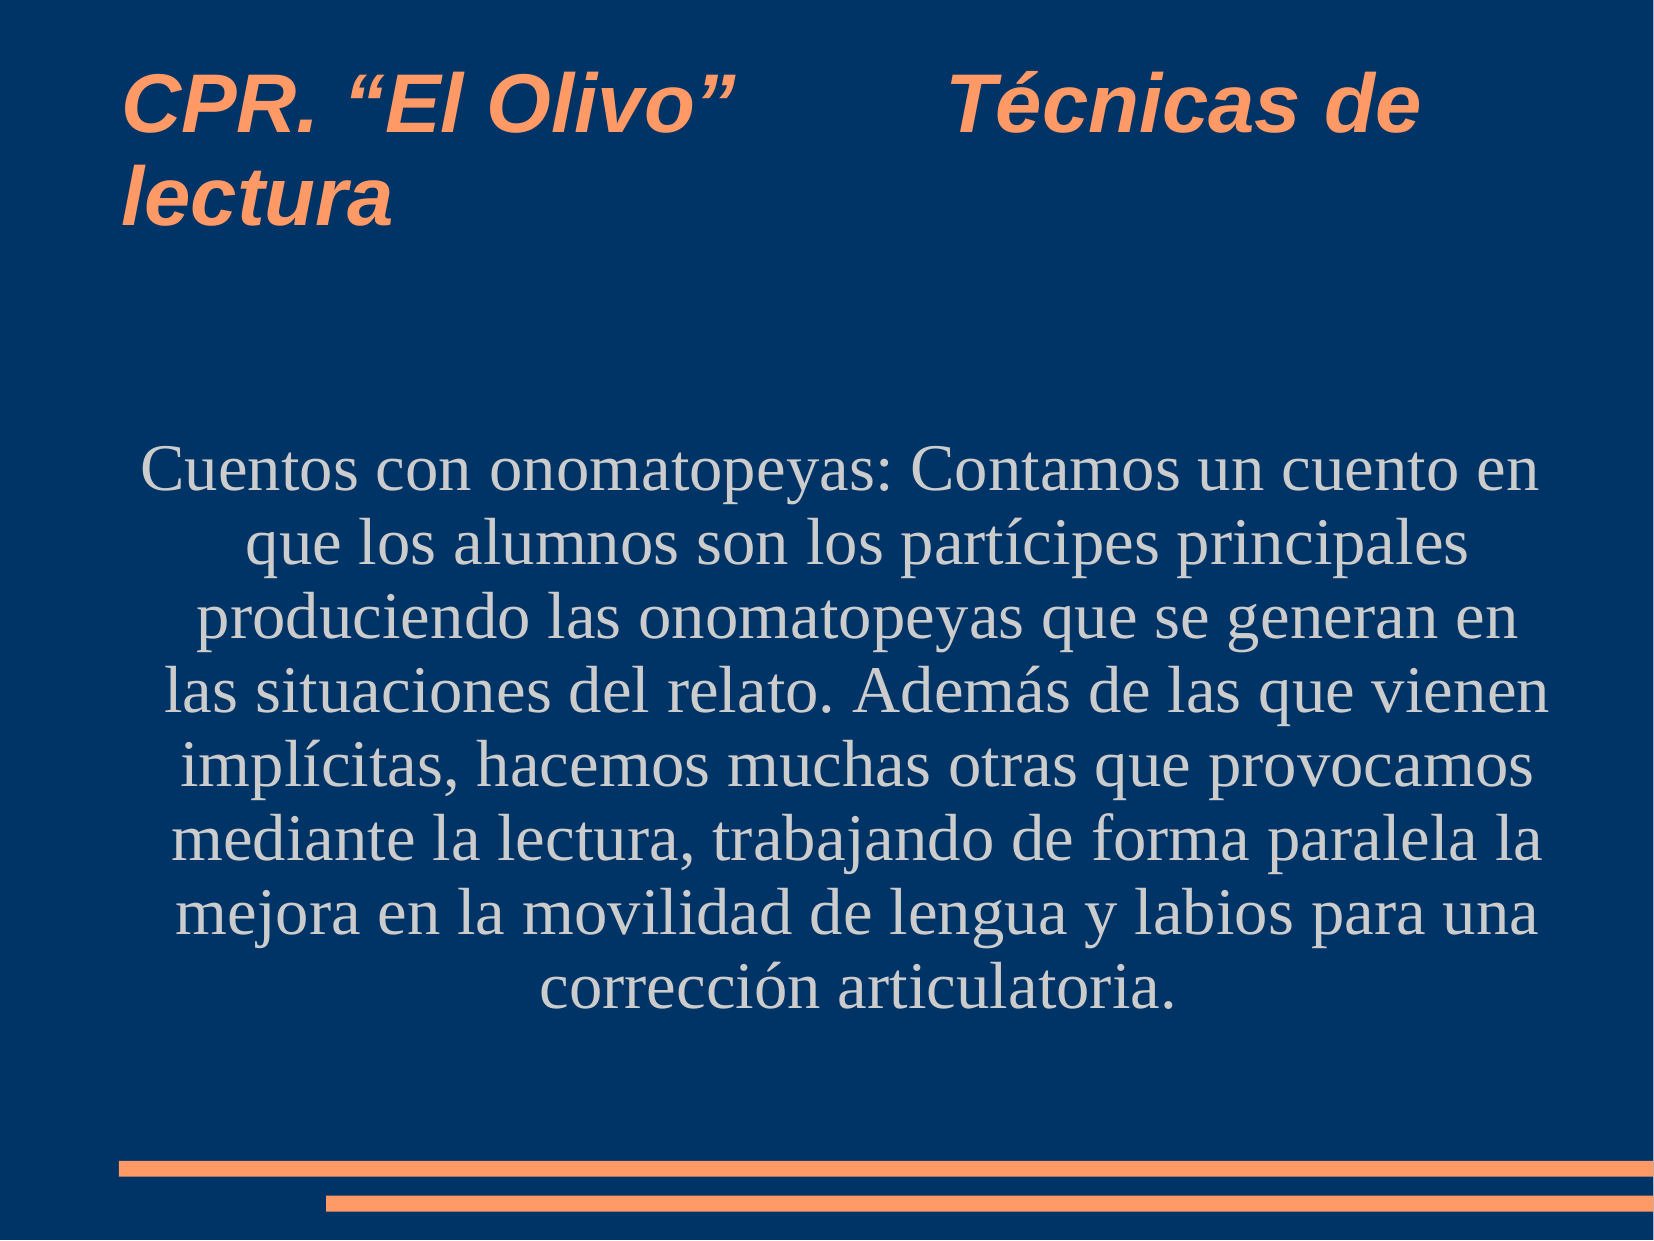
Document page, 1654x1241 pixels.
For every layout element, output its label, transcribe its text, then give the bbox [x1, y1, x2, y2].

subtitle Cuentos con onomatopeyas: Contamos un cuento en que los alumnos son los partícipes principales produciendo las onomatopeyas que se generan en las situaciones del relato. Además de las que vienen implícitas, hacemos muchas otras que provocamos mediante la lectura, trabajando de forma paralela la mejora en la movilidad de lengua y labios para una corrección articulatoria. [121, 322, 1561, 1132]
title CPR. “El Olivo” Técnicas de lectura [121, 46, 1534, 254]
